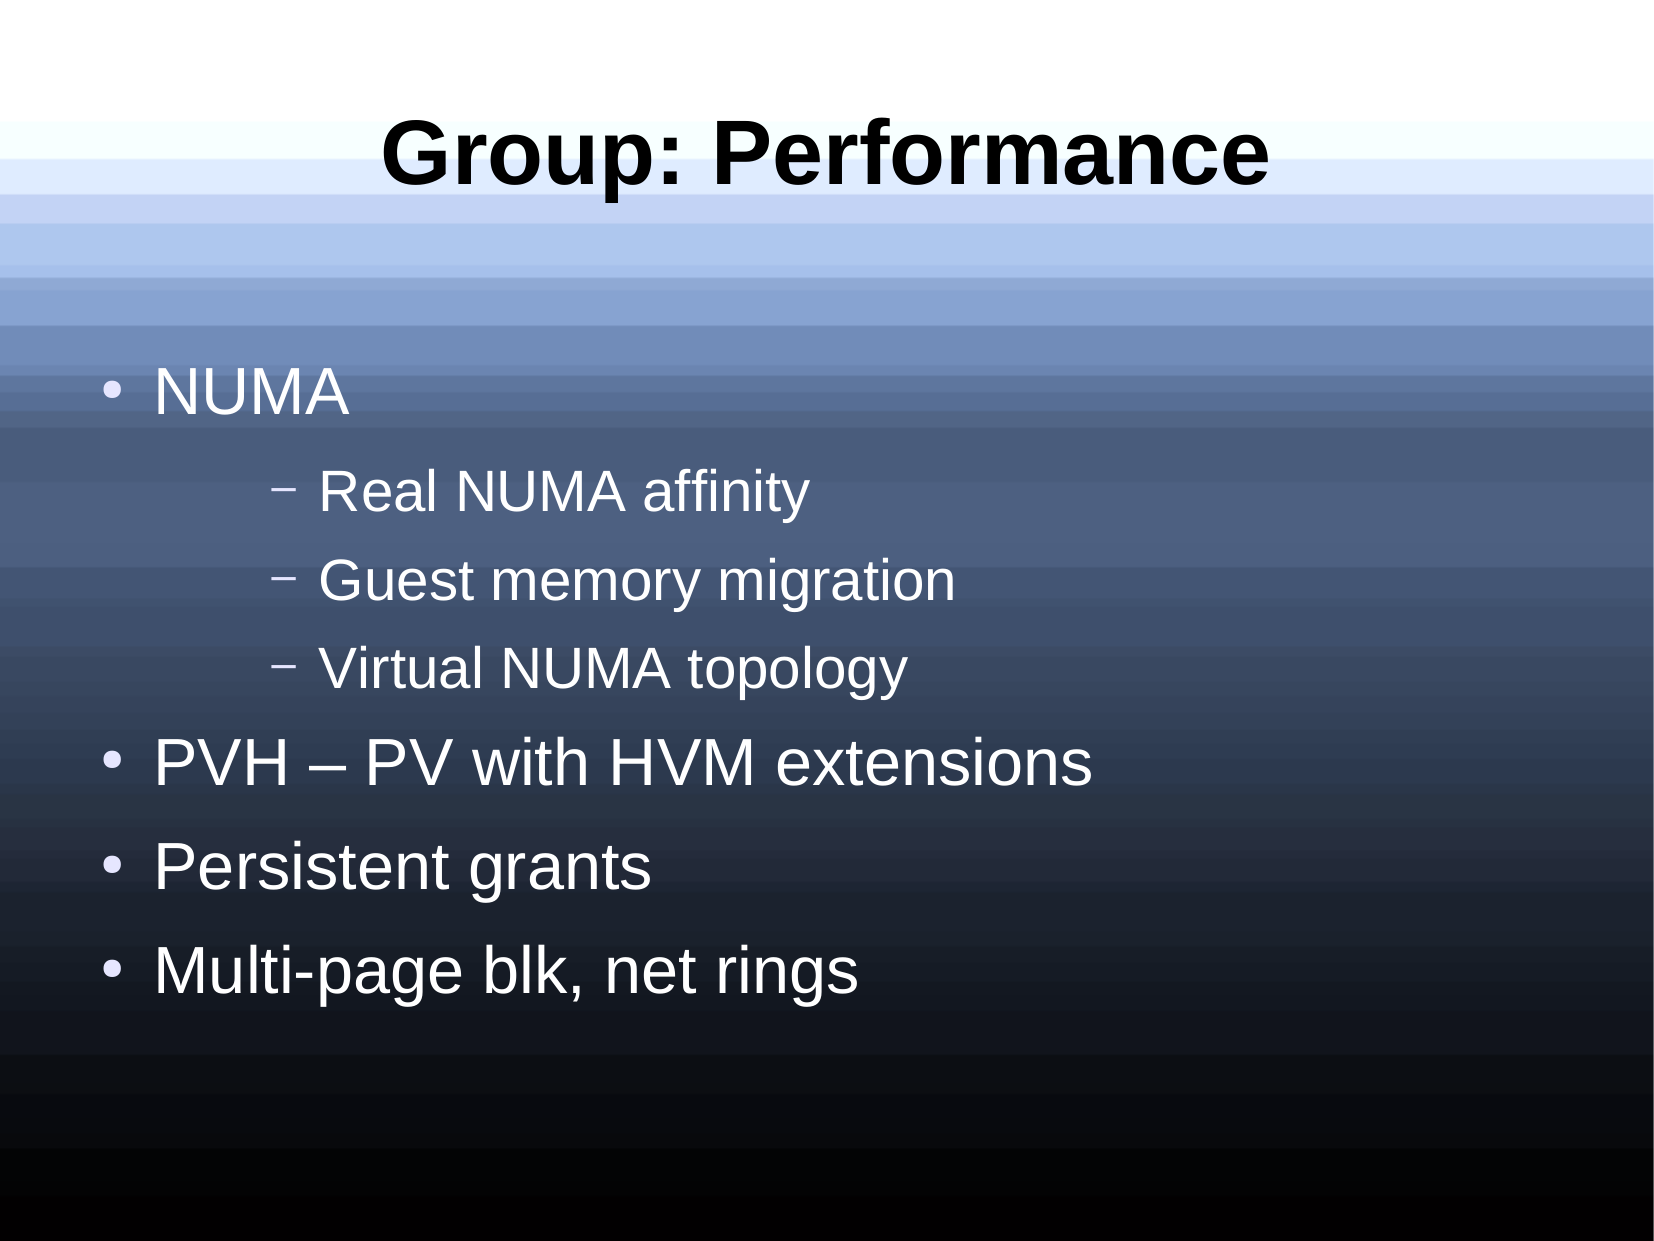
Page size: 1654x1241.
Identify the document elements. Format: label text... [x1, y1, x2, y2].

picture [0, 0, 1654, 1241]
list NUMA Real NUMA affinity Guest memory migration Virtual NUMA topology PVH – PV with HVM extensions Persistent grants Multi-page blk, net rings [82, 354, 1571, 1074]
title Group: Performance [82, 49, 1571, 257]
